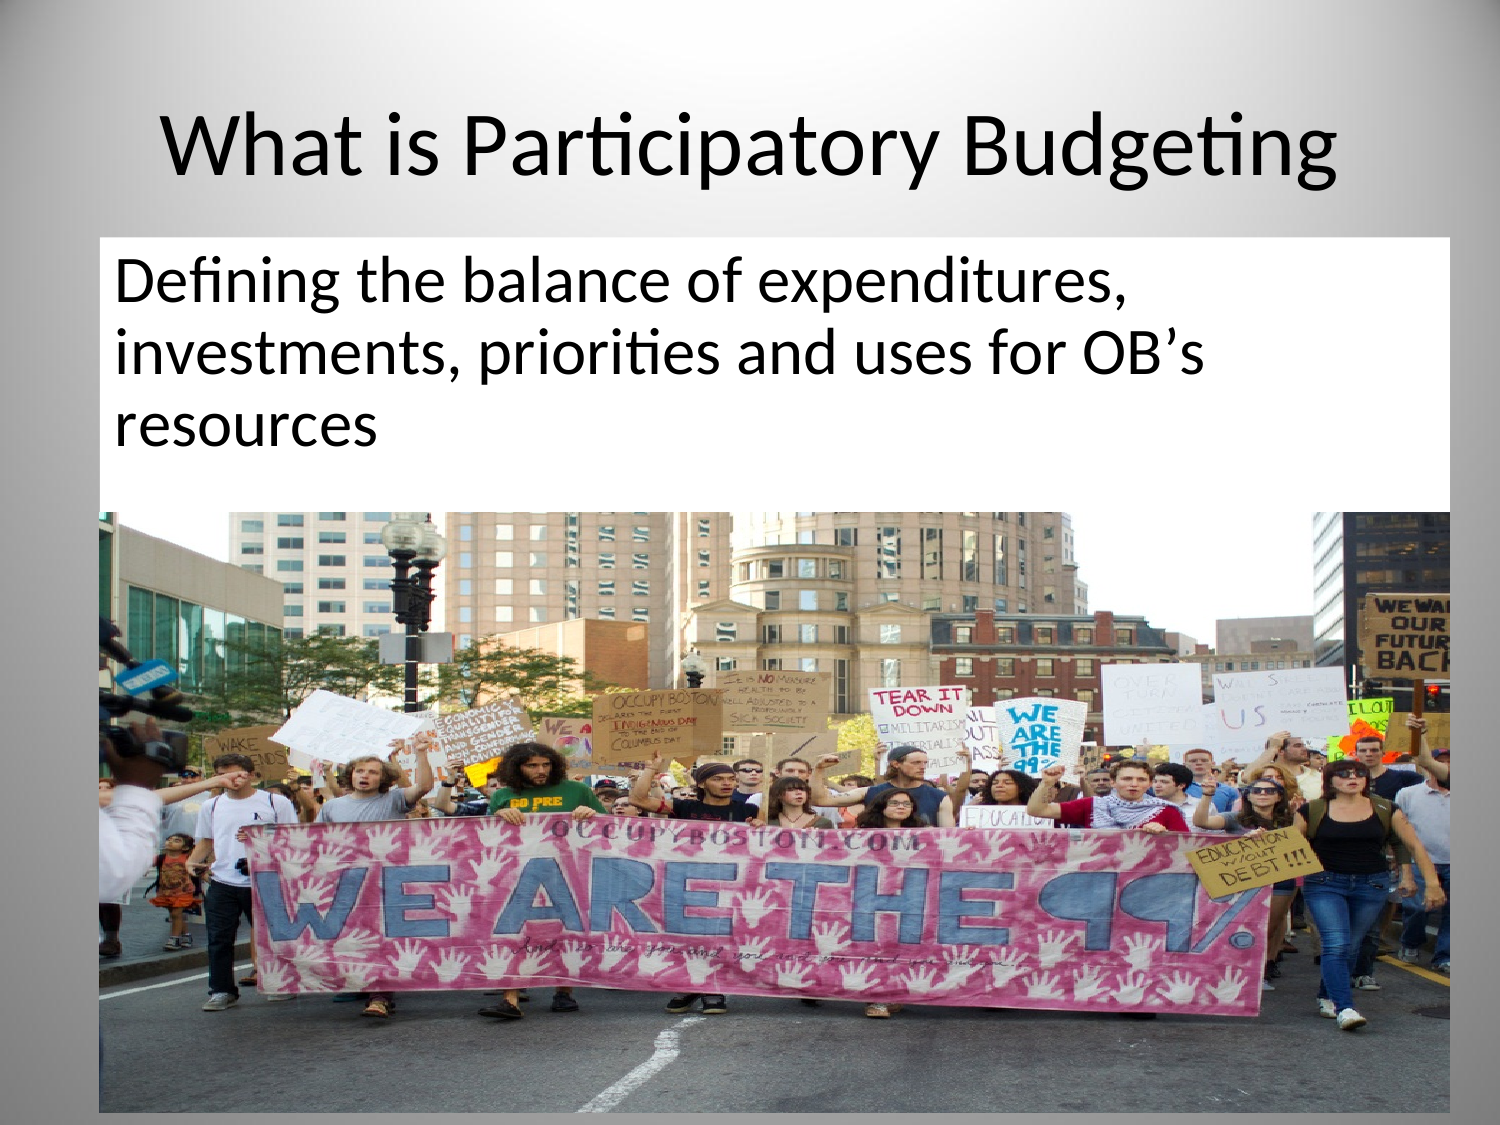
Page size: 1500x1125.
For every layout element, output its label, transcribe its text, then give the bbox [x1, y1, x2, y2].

title What is Participatory Budgeting [75, 45, 1426, 233]
list Defining the balance of expenditures, investments, priorities and uses for OB’s resources [99, 237, 1450, 512]
picture [0, 0, 1500, 1125]
